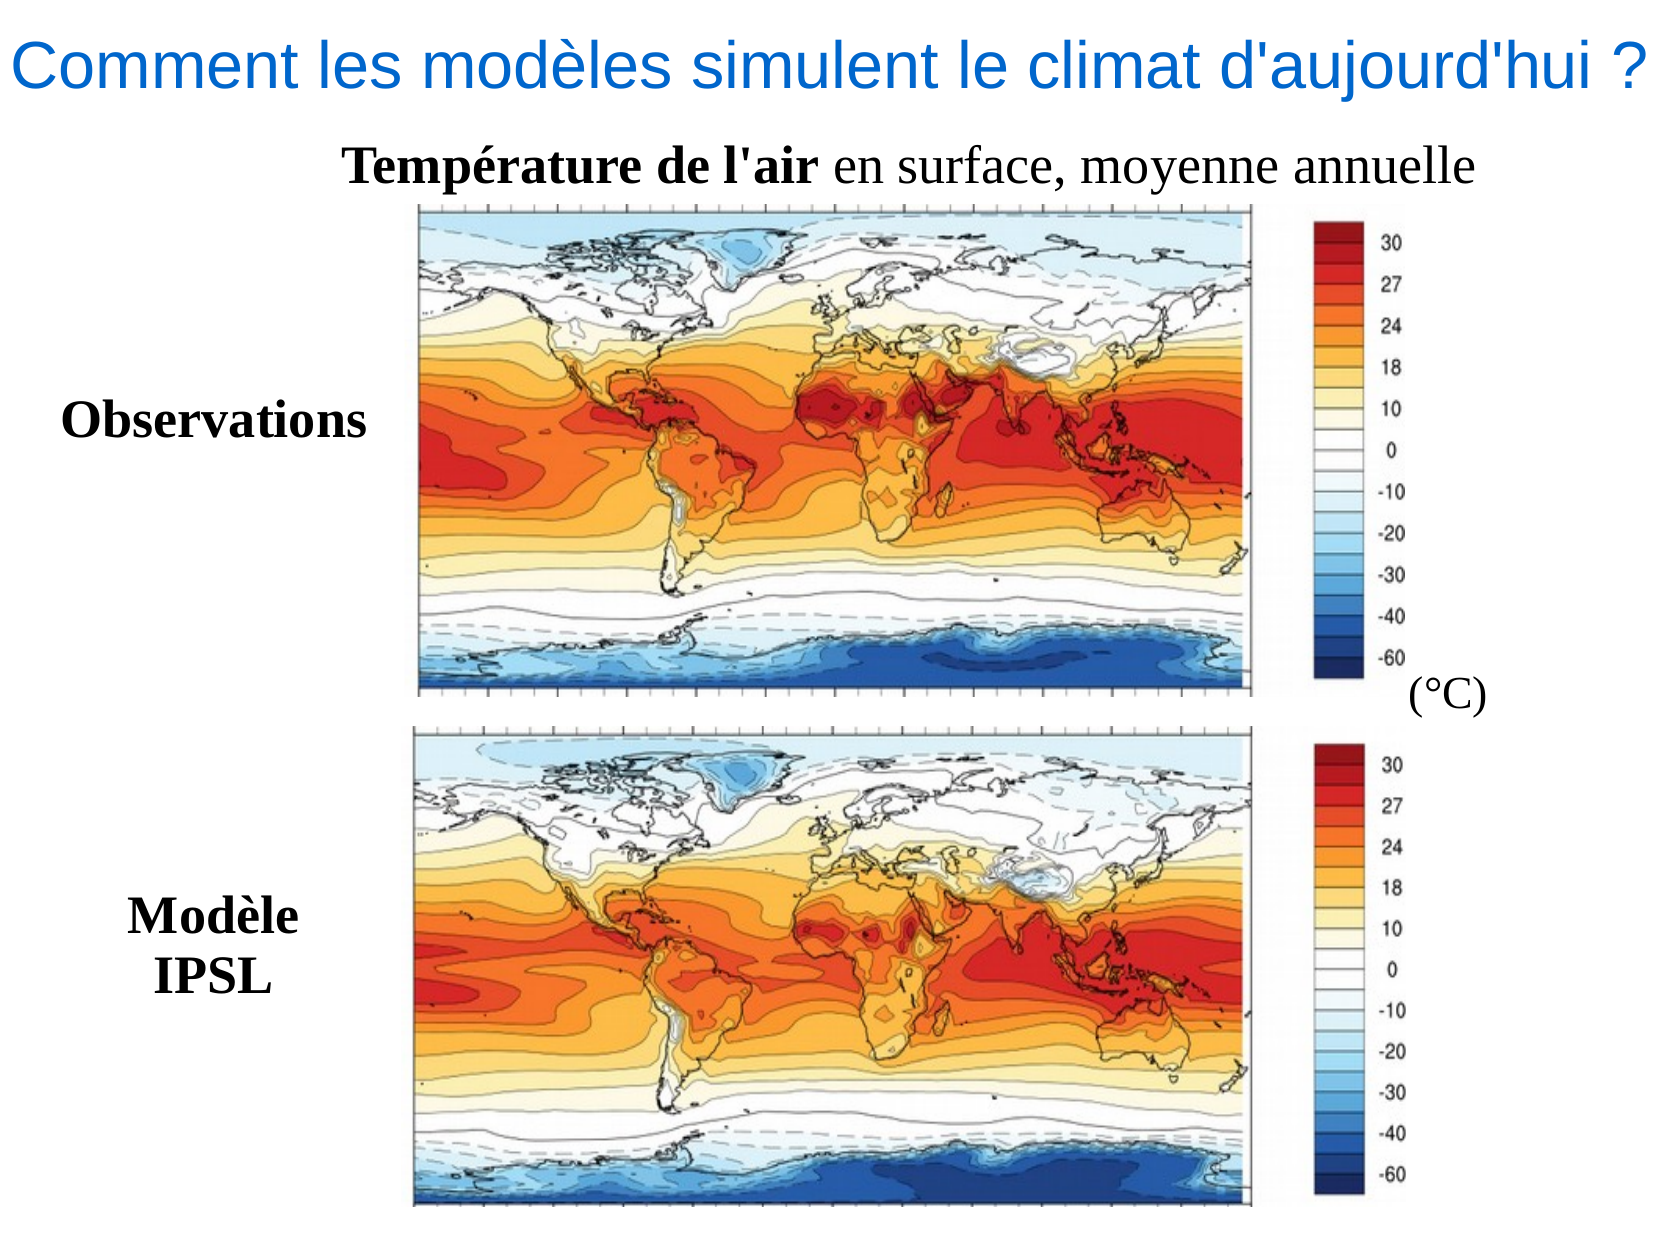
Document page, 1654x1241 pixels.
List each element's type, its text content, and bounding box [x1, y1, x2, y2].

picture [404, 204, 1405, 697]
text_box Température de l'air en surface, moyenne annuelle [274, 128, 1545, 204]
text_box Comment les modèles simulent le climat d'aujourd'hui ? [0, 0, 1654, 131]
picture [401, 726, 1406, 1207]
text_box Modèle IPSL [95, 877, 333, 1013]
text_box Observations [41, 381, 387, 469]
text_box (°C) [1330, 660, 1568, 736]
